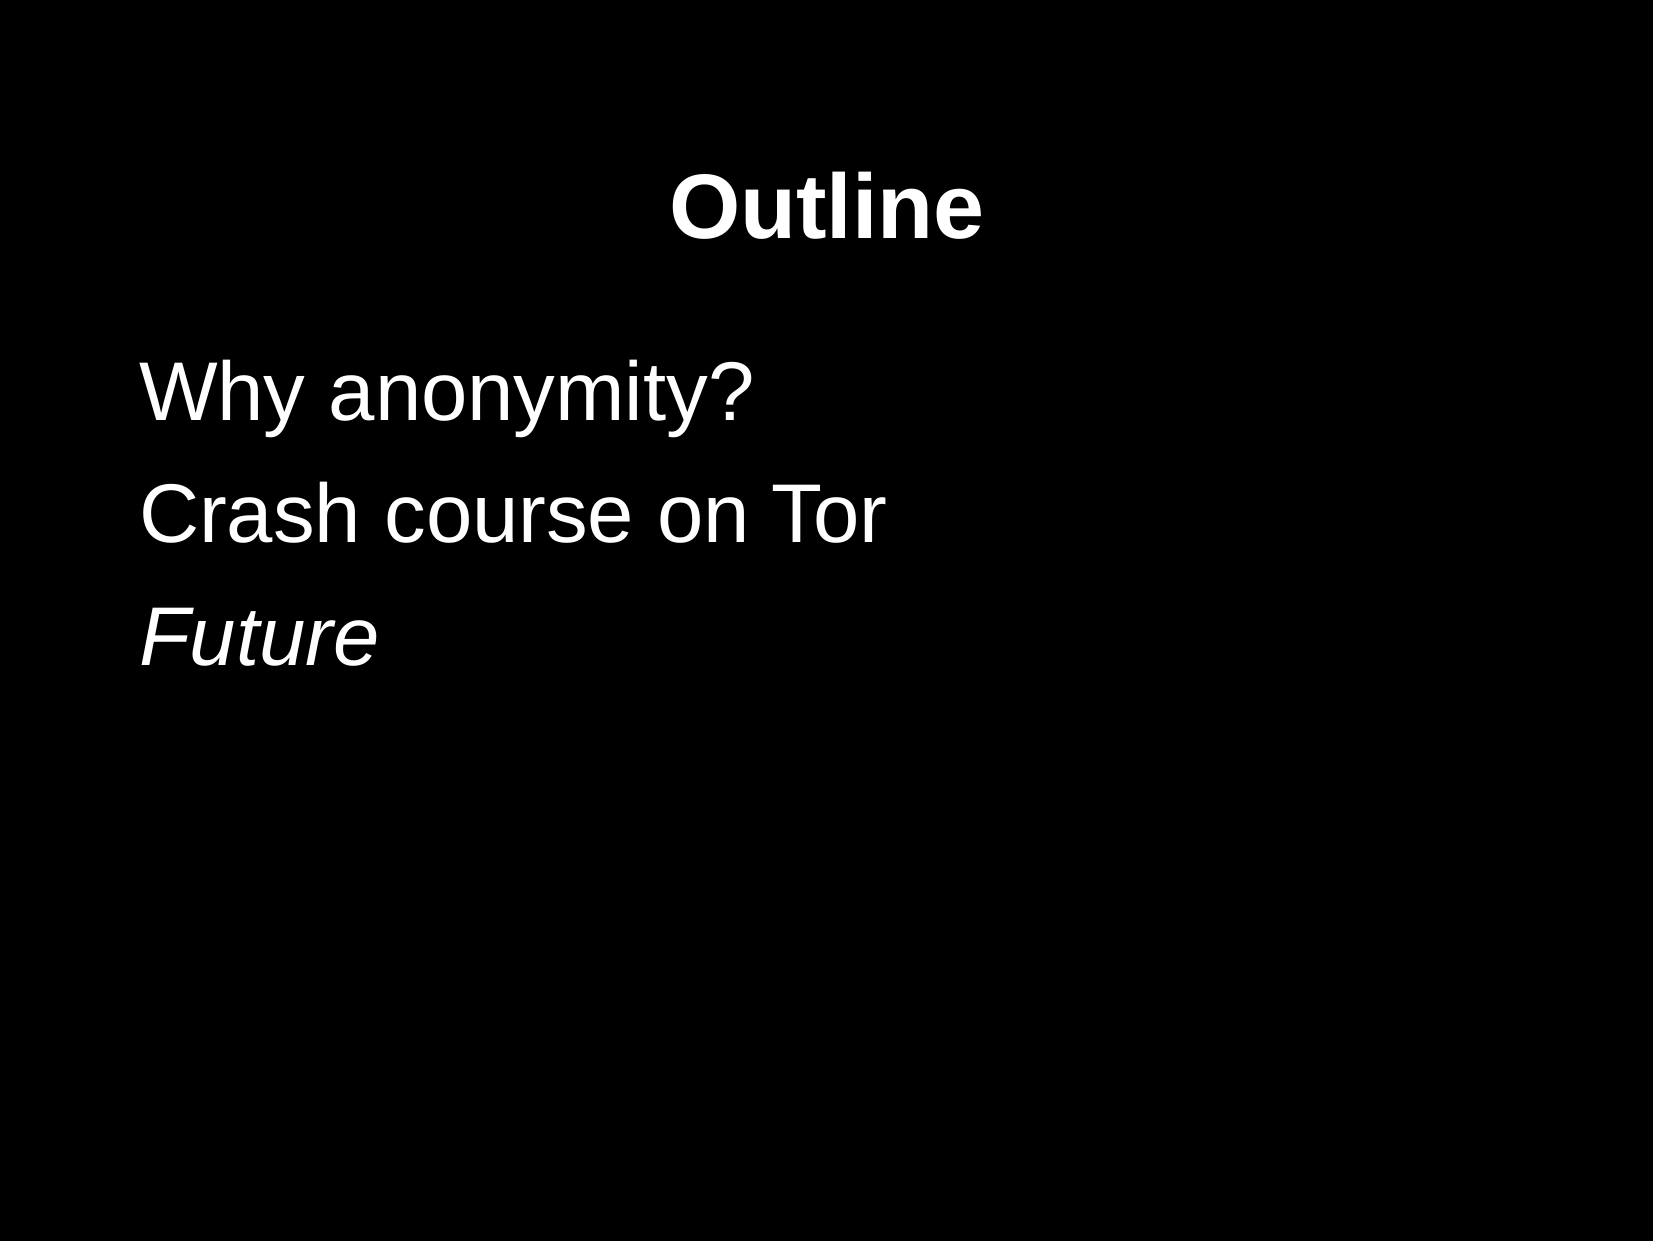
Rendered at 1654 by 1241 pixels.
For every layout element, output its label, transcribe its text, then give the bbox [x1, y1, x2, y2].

list Why anonymity? Crash course on Tor Future [121, 344, 1534, 683]
title Outline [121, 102, 1534, 311]
